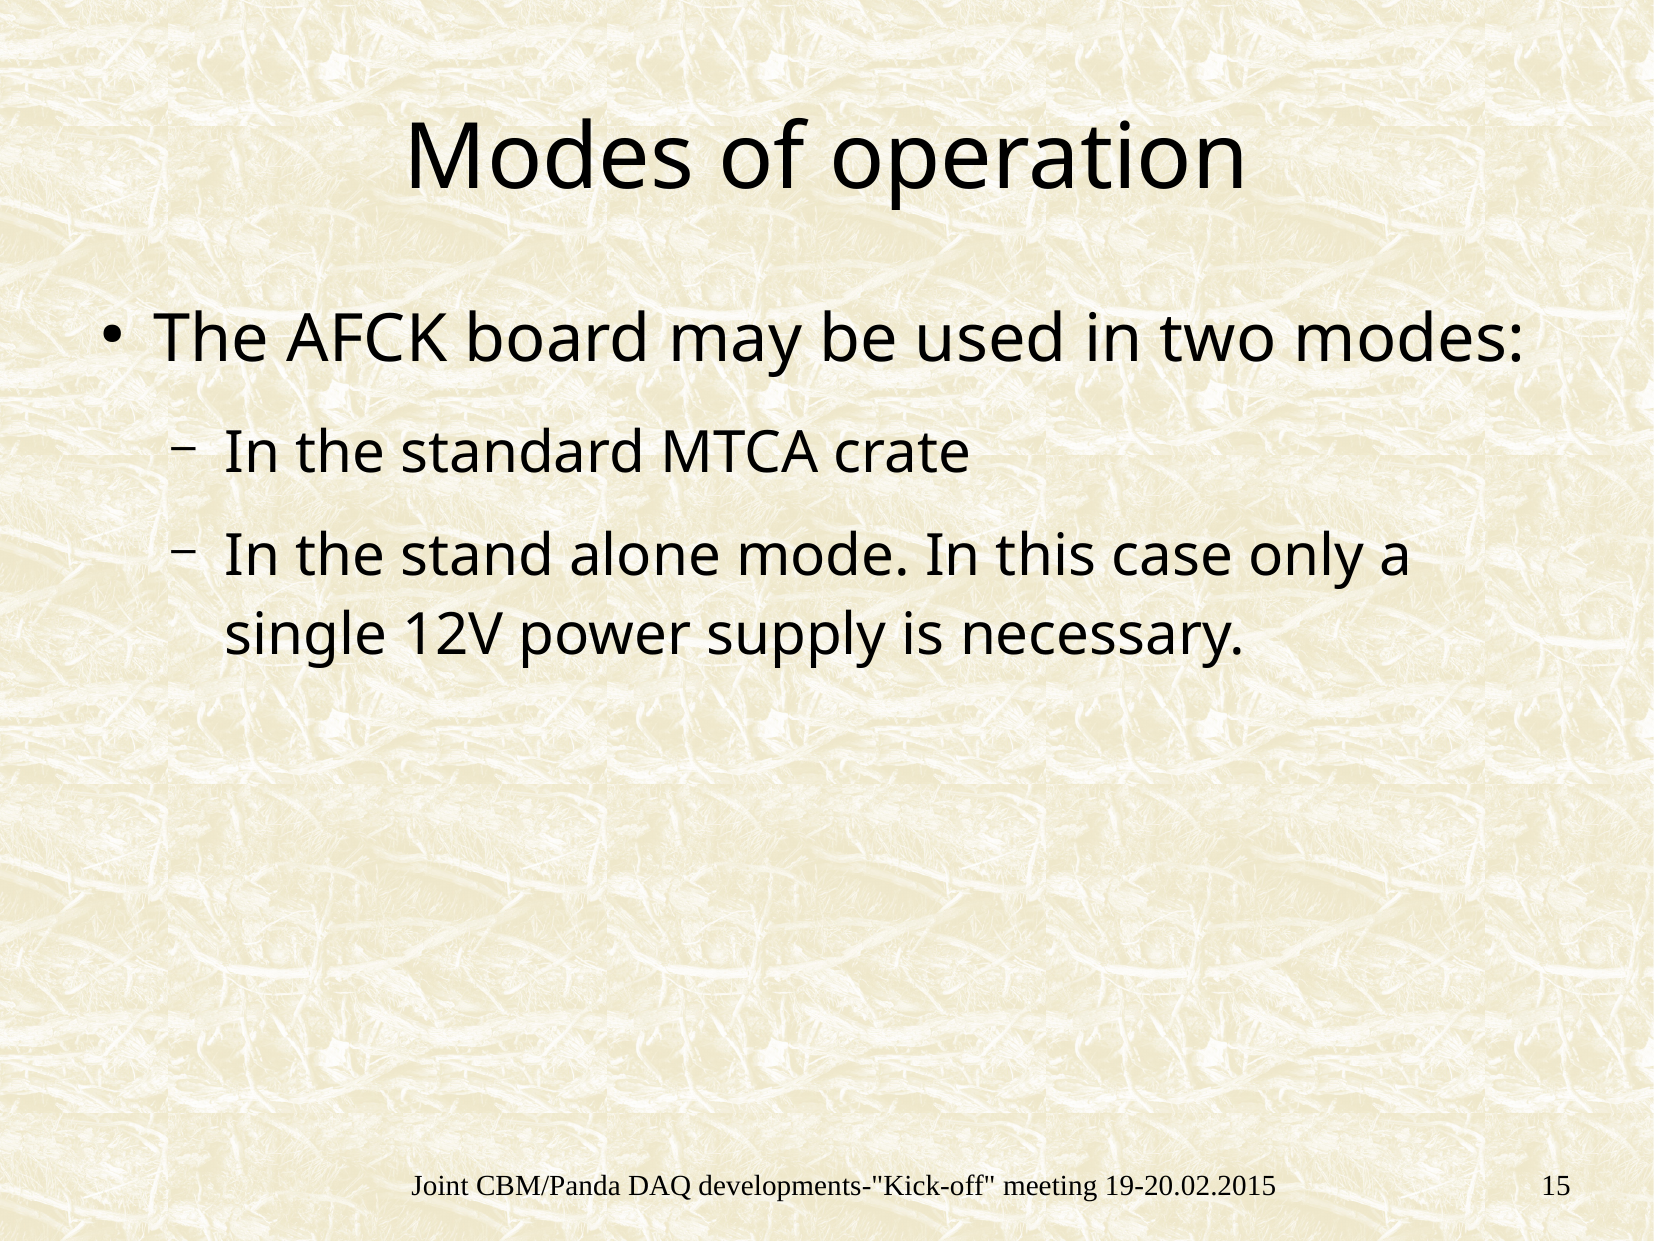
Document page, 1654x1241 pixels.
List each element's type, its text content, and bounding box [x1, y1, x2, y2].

title Modes of operation [82, 49, 1571, 257]
picture [0, 0, 1654, 1241]
list The AFCK board may be used in two modes: In the standard MTCA crate In the stand alone mode. In this case only a single 12V power supply is necessary. [82, 290, 1538, 1010]
